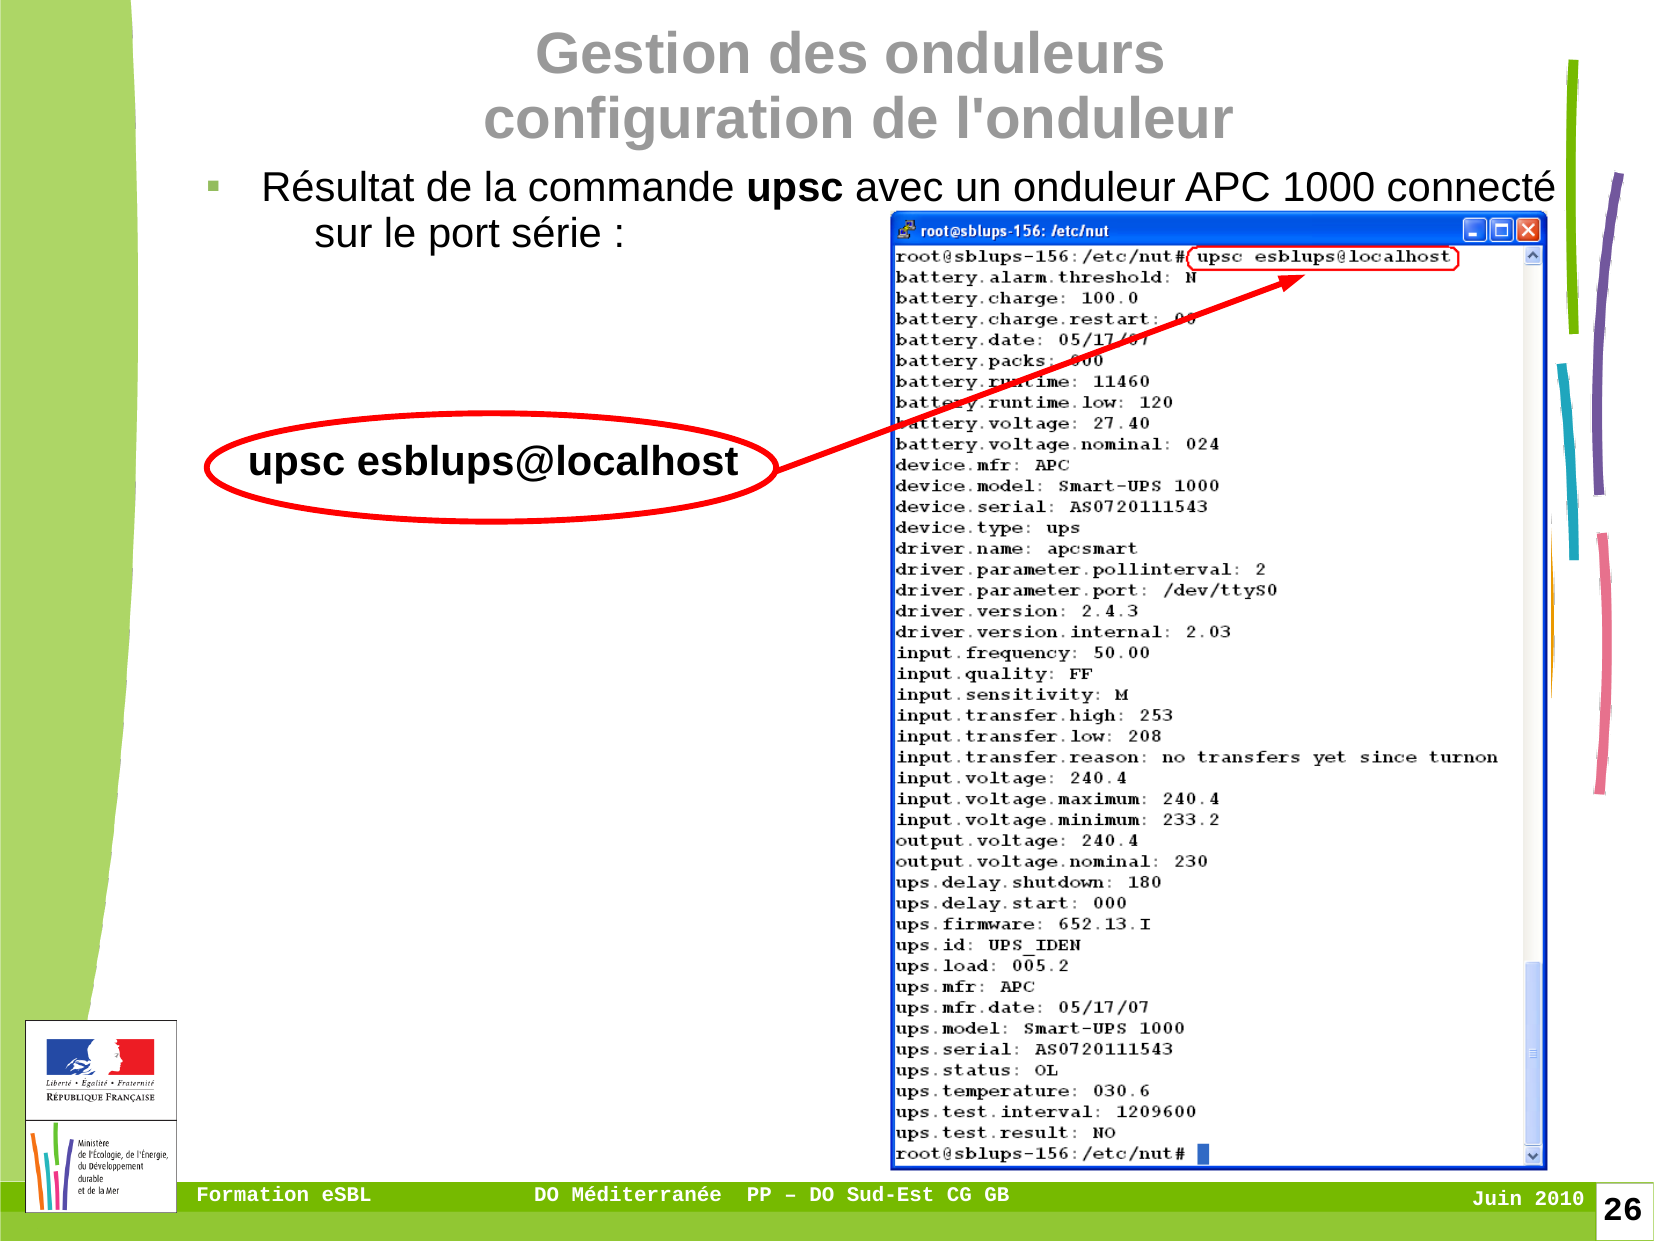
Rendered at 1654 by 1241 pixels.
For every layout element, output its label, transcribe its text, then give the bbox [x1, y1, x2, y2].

picture [0, 0, 1654, 1241]
list Résultat de la commande upsc avec un onduleur APC 1000 connecté sur le port série : upsc esblups@localhost [210, 417, 773, 518]
list Résultat de la commande upsc avec un onduleur APC 1000 connecté sur le port série : upsc esblups@localhost [172, 163, 1561, 1094]
title Gestion des onduleurs configuration de l'onduleur [152, 20, 1566, 151]
